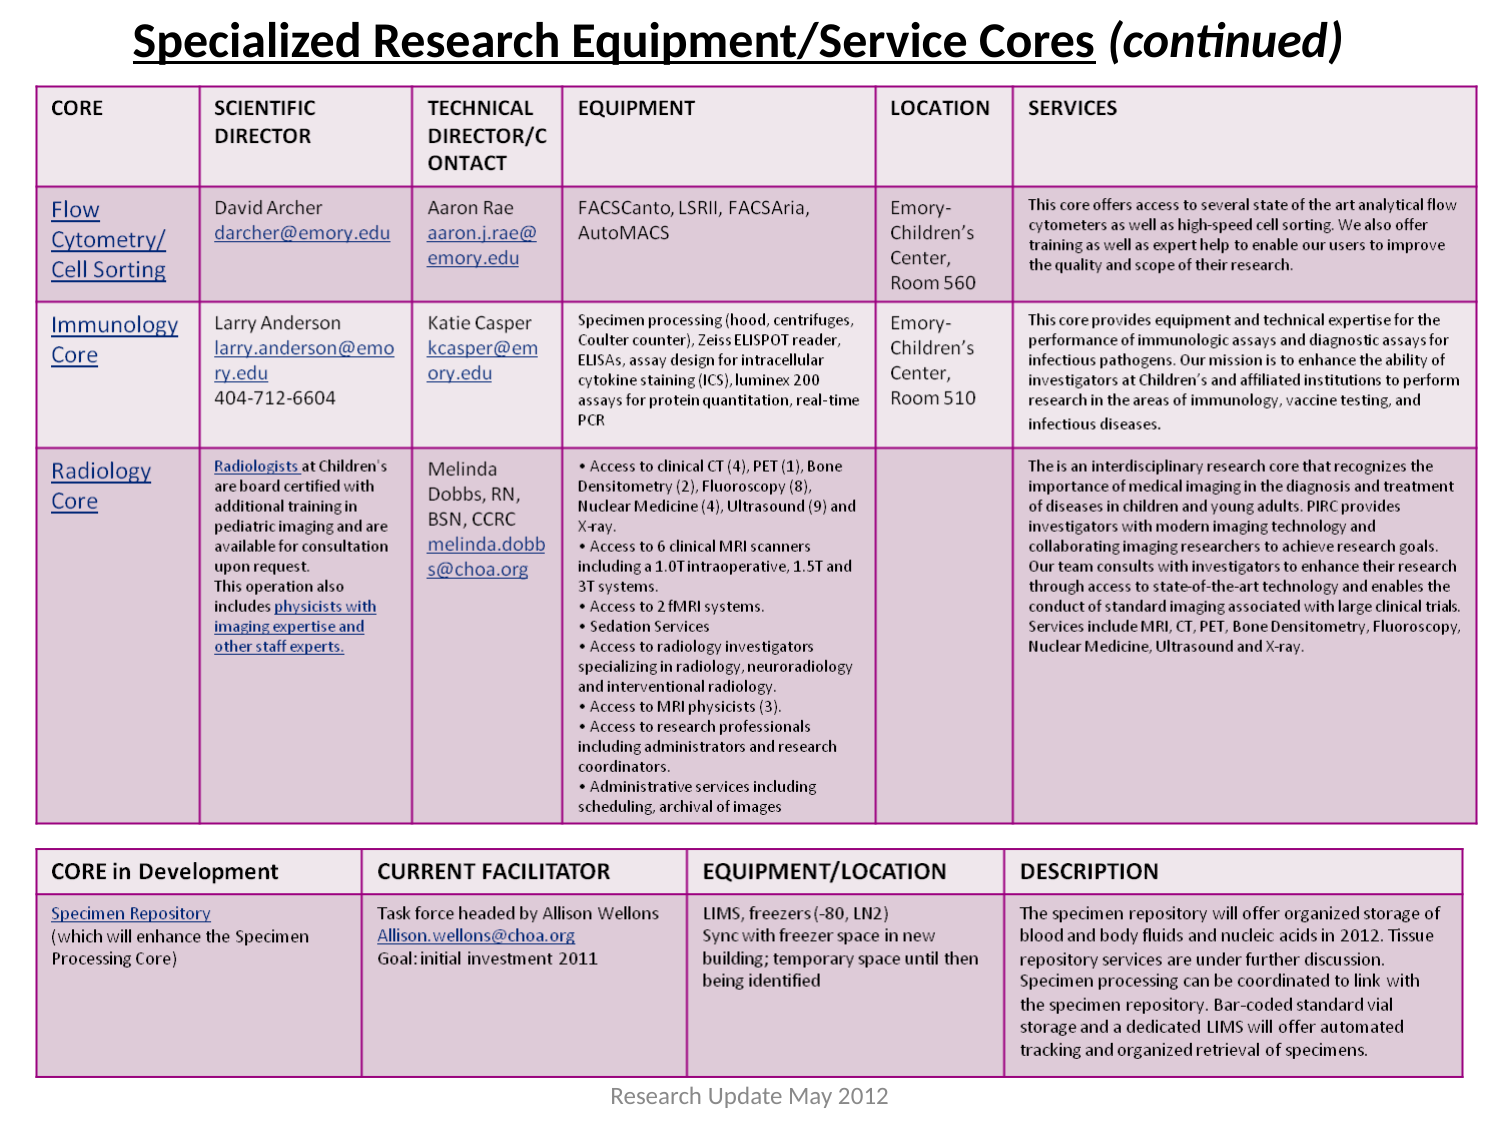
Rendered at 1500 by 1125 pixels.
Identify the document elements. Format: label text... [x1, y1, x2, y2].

picture [25, 76, 1488, 836]
text_box Specialized Research Equipment/Service Cores (continued) [37, 0, 1450, 113]
picture [25, 837, 1475, 1089]
text_box Research Update May 2012 [512, 1089, 988, 1125]
